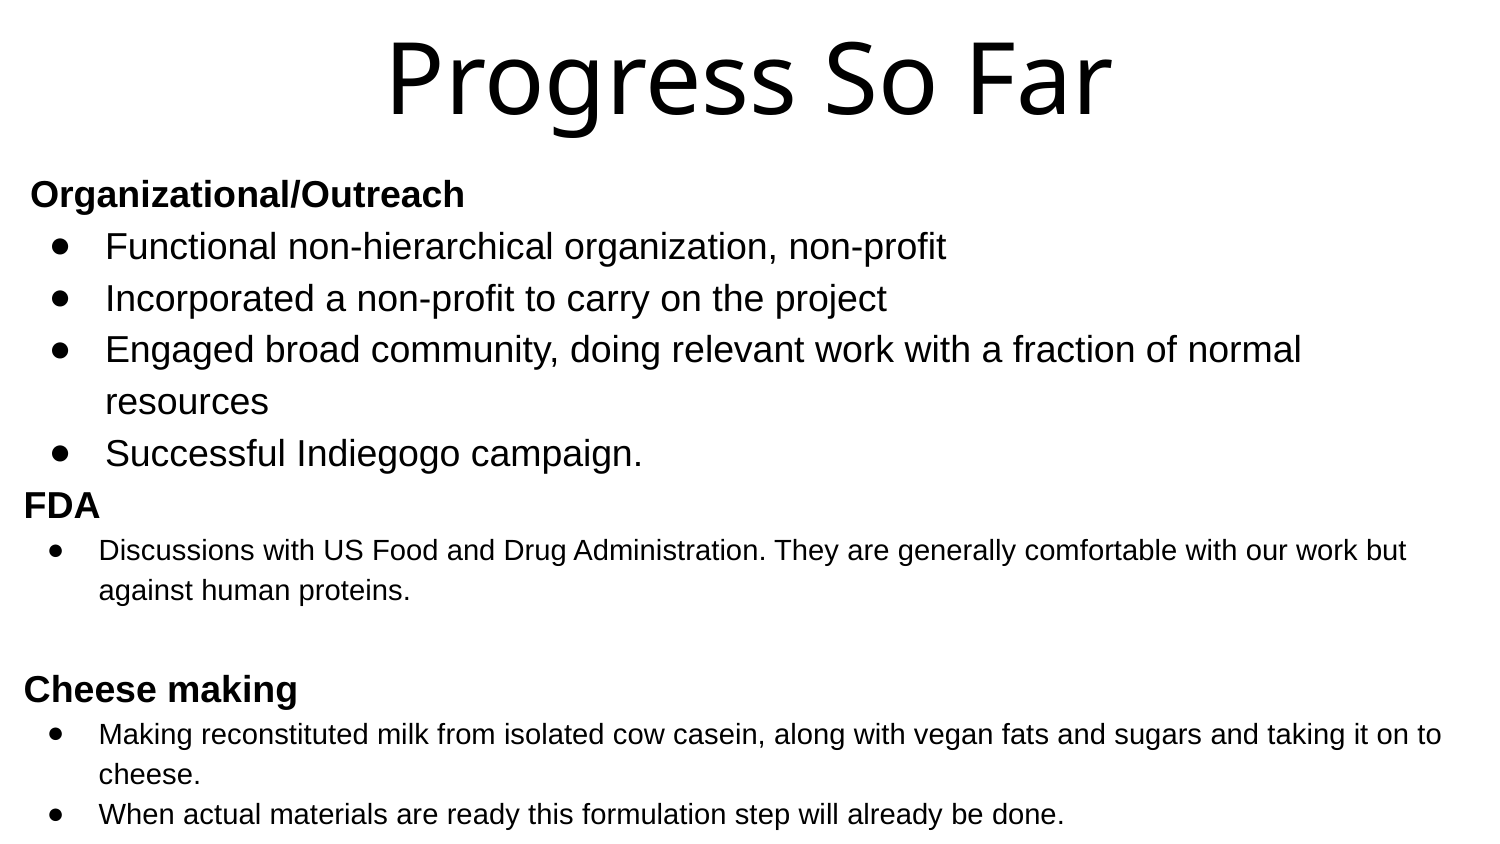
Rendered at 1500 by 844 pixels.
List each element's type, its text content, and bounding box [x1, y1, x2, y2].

text_box Organizational/Outreach Functional non-hierarchical organization, non-profit Incorporated a non-profit to carry on the project Engaged broad community, doing relevant work with a fraction of normal resources Successful Indiegogo campaign. [15, 155, 1493, 226]
text_box Progress So Far [0, 0, 1500, 136]
text_box FDA Discussions with US Food and Drug Administration. They are generally comfortable with our work but against human proteins. Cheese making Making reconstituted milk from isolated cow casein, along with vegan fats and sugars and taking it on to cheese. When actual materials are ready this formulation step will already be done. [8, 459, 1500, 530]
